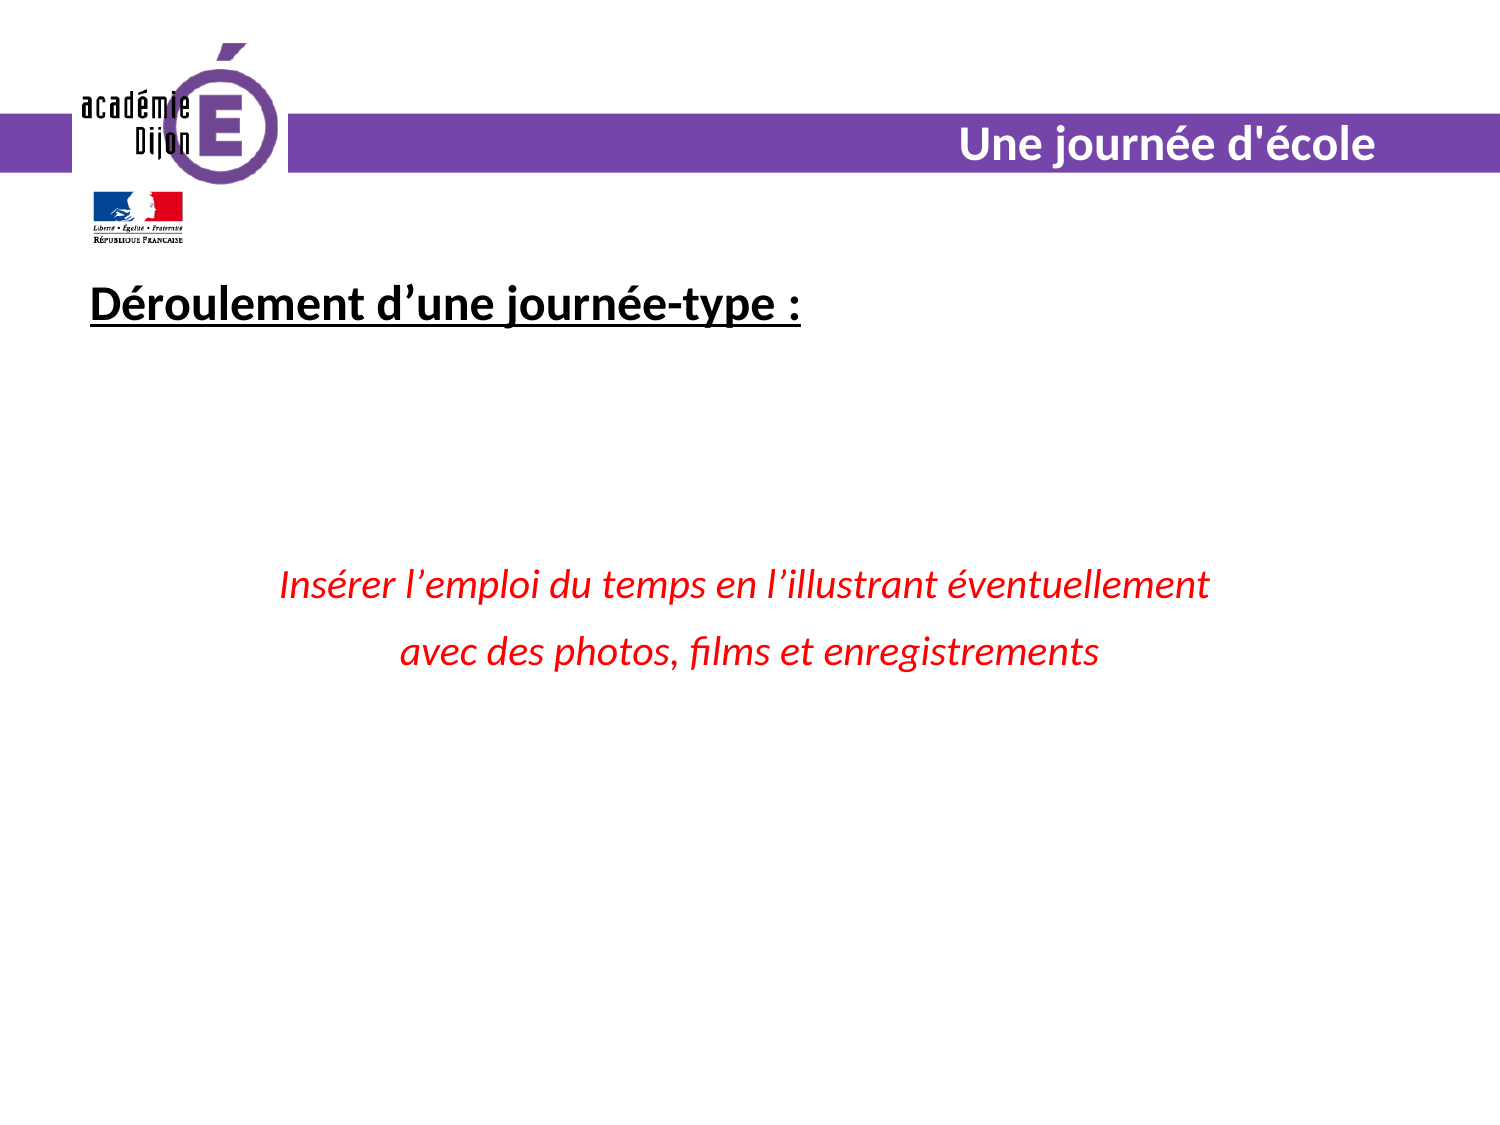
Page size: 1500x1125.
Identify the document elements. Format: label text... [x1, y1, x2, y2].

picture [82, 43, 278, 243]
title Une journée d'école [307, 45, 1489, 233]
list Déroulement d’une journée-type : Insérer l’emploi du temps en l’illustrant éventuellement avec des photos, films et enregistrements [75, 262, 1426, 1005]
